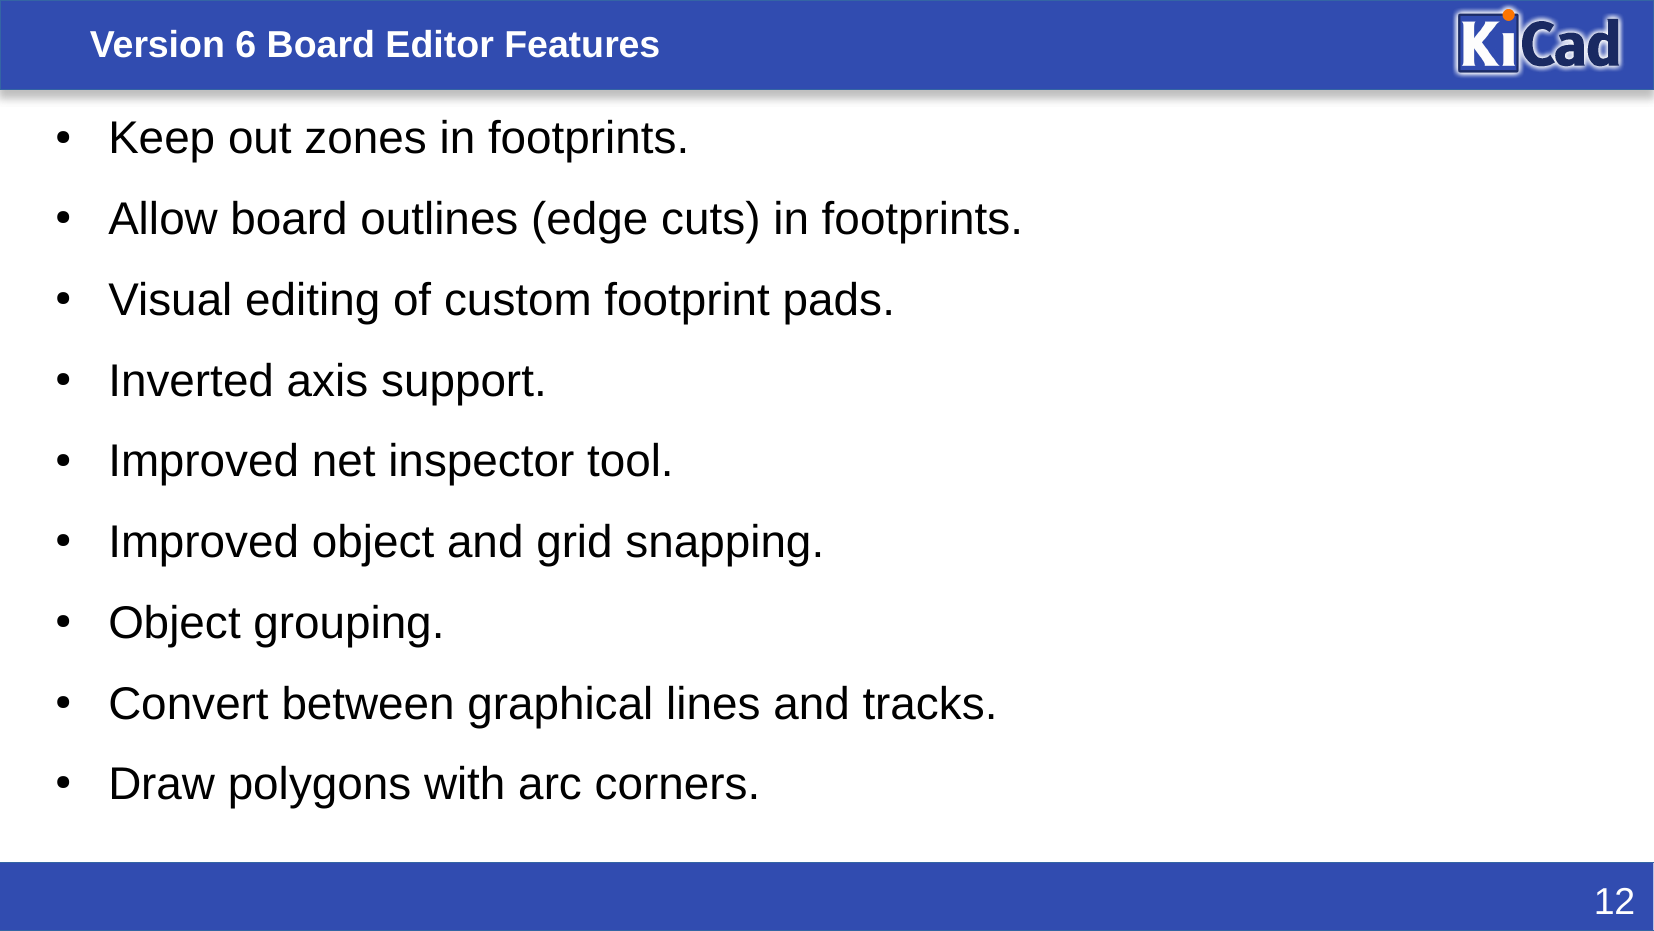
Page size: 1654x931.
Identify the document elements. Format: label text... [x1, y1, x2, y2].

picture [1412, 0, 1654, 92]
text_box [1162, 90, 1651, 226]
text_box [0, 862, 1654, 931]
list Keep out zones in footprints. Allow board outlines (edge cuts) in footprints. Visual editing of custom footprint pads. Inverted axis support. Improved net inspector tool. Improved object and grid snapping. Object grouping. Convert between graphical lines and tracks. Draw polygons with arc corners. [37, 112, 1613, 863]
text_box <number> [1387, 873, 1651, 931]
text_box Version 6 Board Editor Features [0, 0, 1412, 90]
